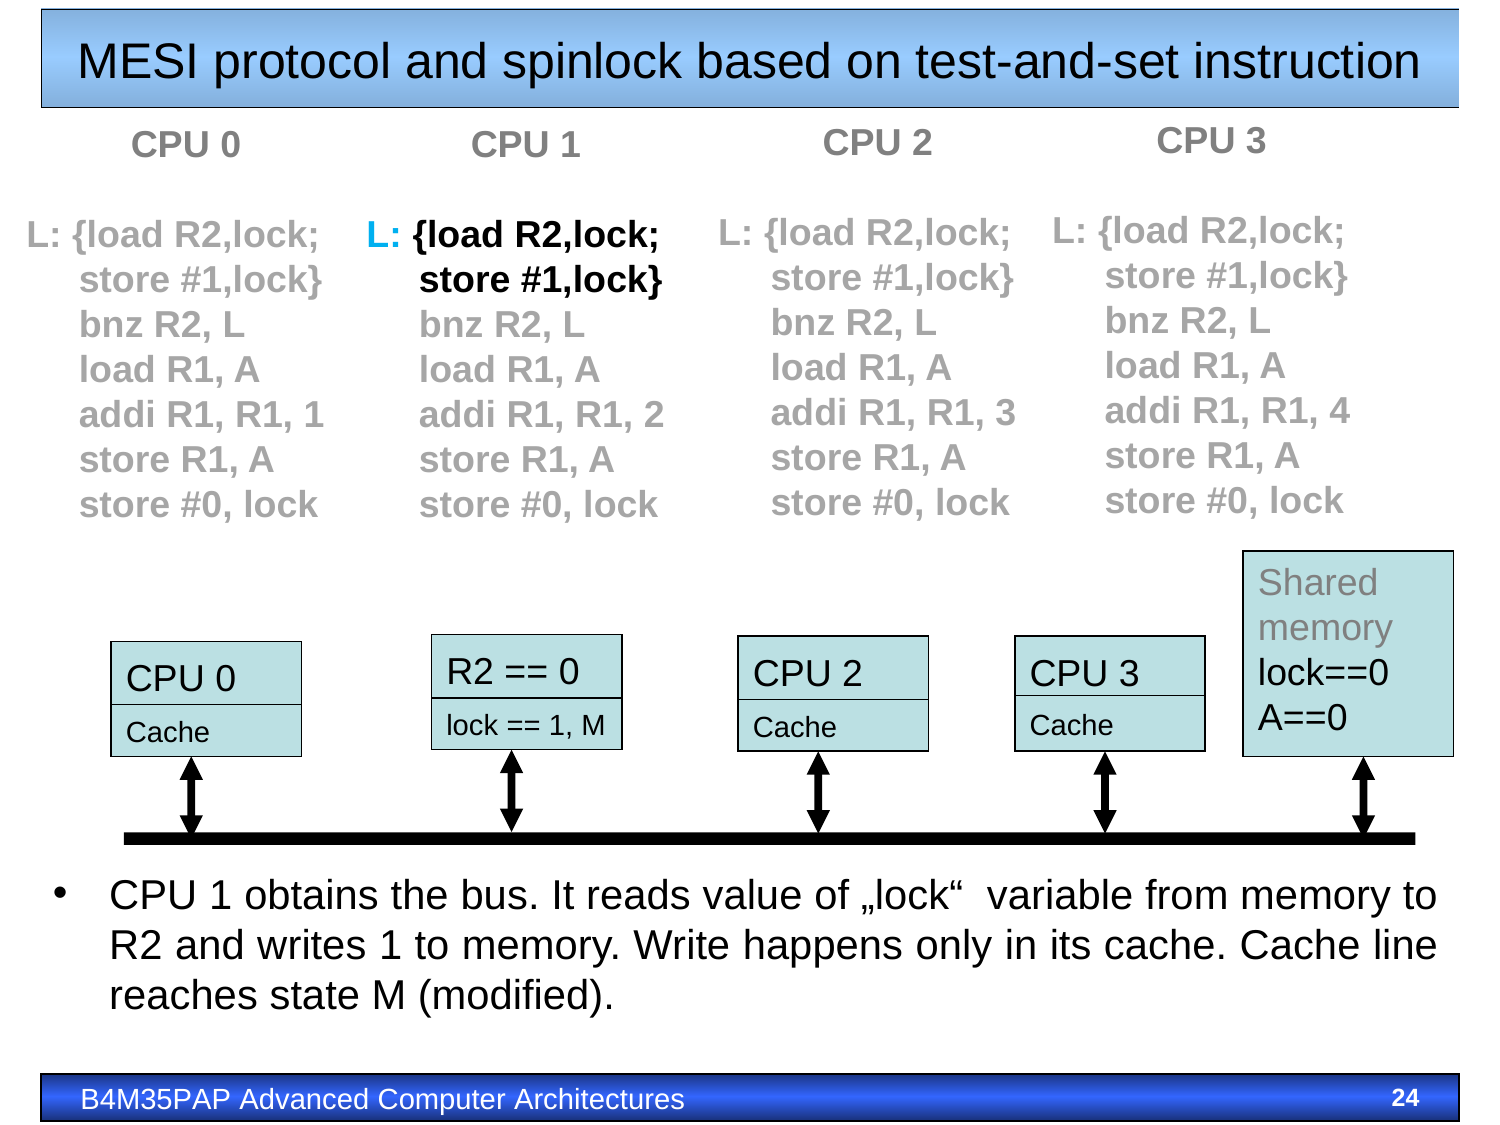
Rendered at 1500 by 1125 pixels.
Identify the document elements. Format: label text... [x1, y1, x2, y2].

text_box R2 == 0 [431, 634, 622, 697]
text_box Cache [111, 704, 302, 757]
title MESI protocol and spinlock based on test-and-set instruction [41, 8, 1459, 108]
text_box CPU 3 [1014, 636, 1206, 695]
text_box CPU 1 L: {load R2,lock; store #1,lock} bnz R2, L load R1, A addi R1, R1, 2 store R1, A store #0, lock [351, 112, 701, 533]
text_box CPU 0 [111, 641, 302, 704]
text_box CPU 0 L: {load R2,lock; store #1,lock} bnz R2, L load R1, A addi R1, R1, 1 store R1, A store #0, lock [11, 112, 351, 533]
text_box CPU 2 [738, 636, 929, 699]
text_box CPU 1 obtains the bus. It reads value of „lock“ variable from memory to R2 and writes 1 to memory. Write happens only in its cache. Cache line reaches state M (modified). [38, 860, 1454, 1076]
text_box Cache [1014, 695, 1206, 752]
text_box CPU 3 L: {load R2,lock; store #1,lock} bnz R2, L load R1, A addi R1, R1, 4 store R1, A store #0, lock [1037, 108, 1386, 529]
text_box Cache [738, 699, 929, 752]
text_box lock == 1, M [431, 697, 622, 750]
text_box CPU 2 L: {load R2,lock; store #1,lock} bnz R2, L load R1, A addi R1, R1, 3 store R1, A store #0, lock [703, 110, 1053, 531]
text_box Shared memory lock==0 A==0 [1243, 550, 1454, 757]
